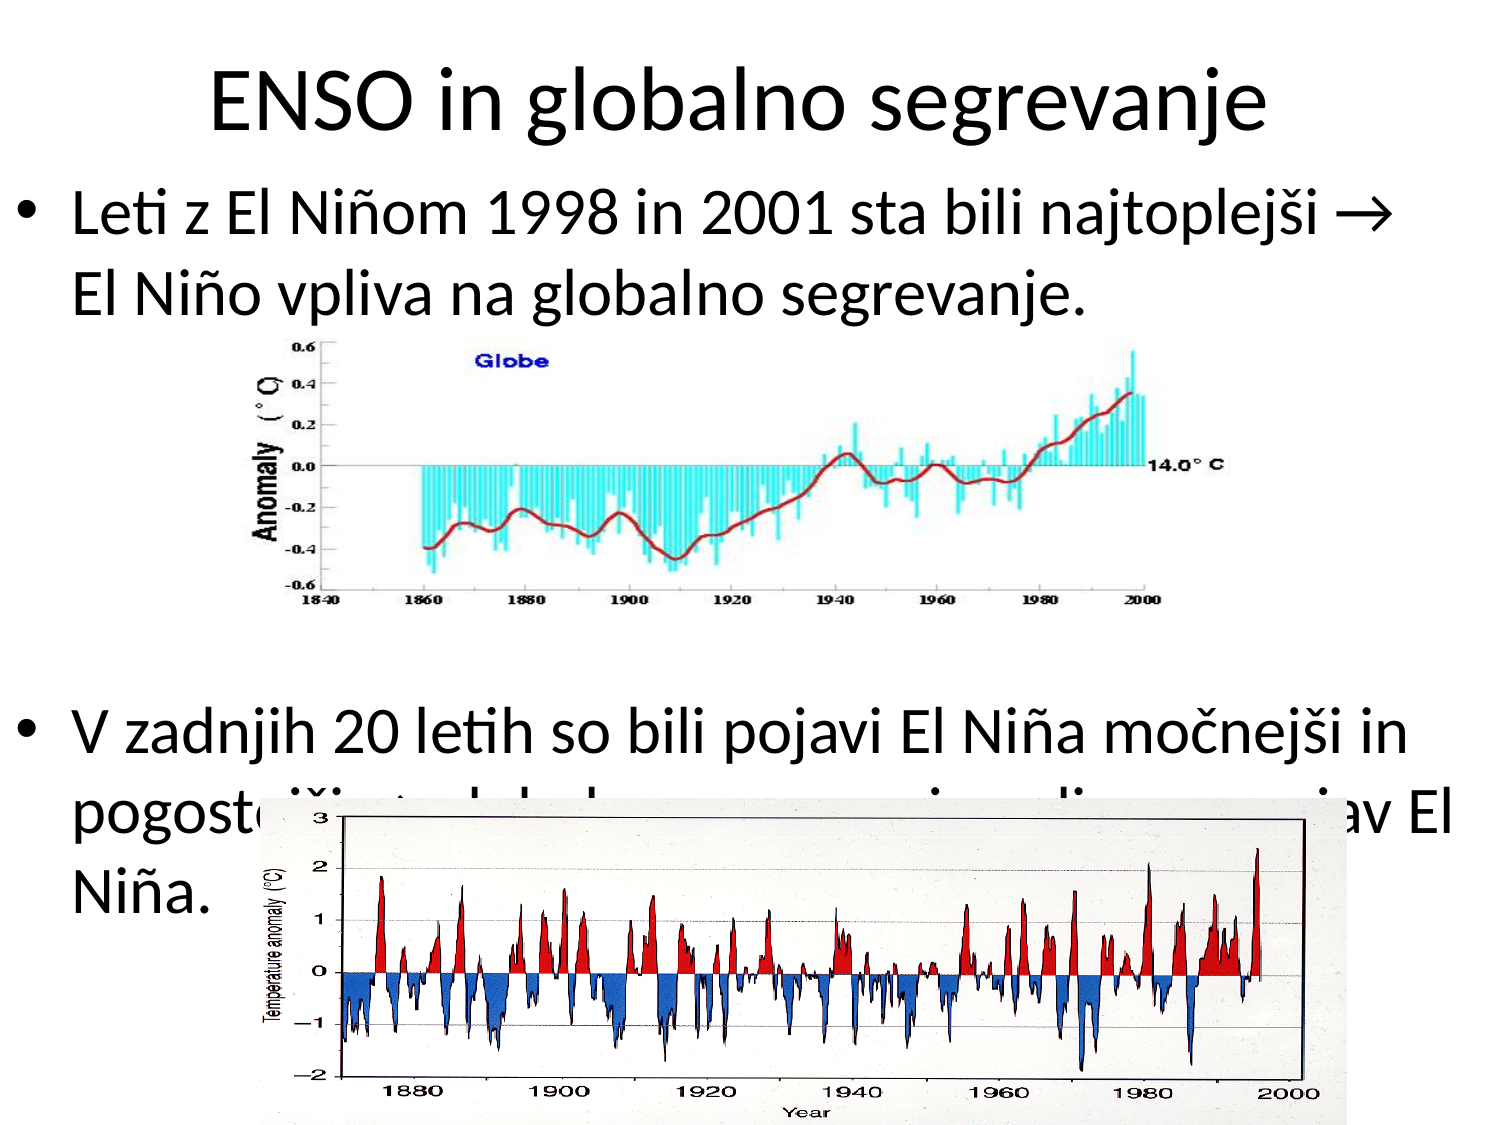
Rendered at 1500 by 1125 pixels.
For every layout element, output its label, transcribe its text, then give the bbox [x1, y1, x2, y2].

list Leti z El Niñom 1998 in 2001 sta bili najtoplejši → El Niño vpliva na globalno segrevanje. V zadnjih 20 letih so bili pojavi El Niña močnejši in pogostejši → globalno segrevanje vpliva na pojav El Niña. [0, 160, 1500, 1005]
picture [260, 798, 1347, 1125]
picture [242, 338, 1231, 608]
title ENSO in globalno segrevanje [64, 0, 1415, 160]
